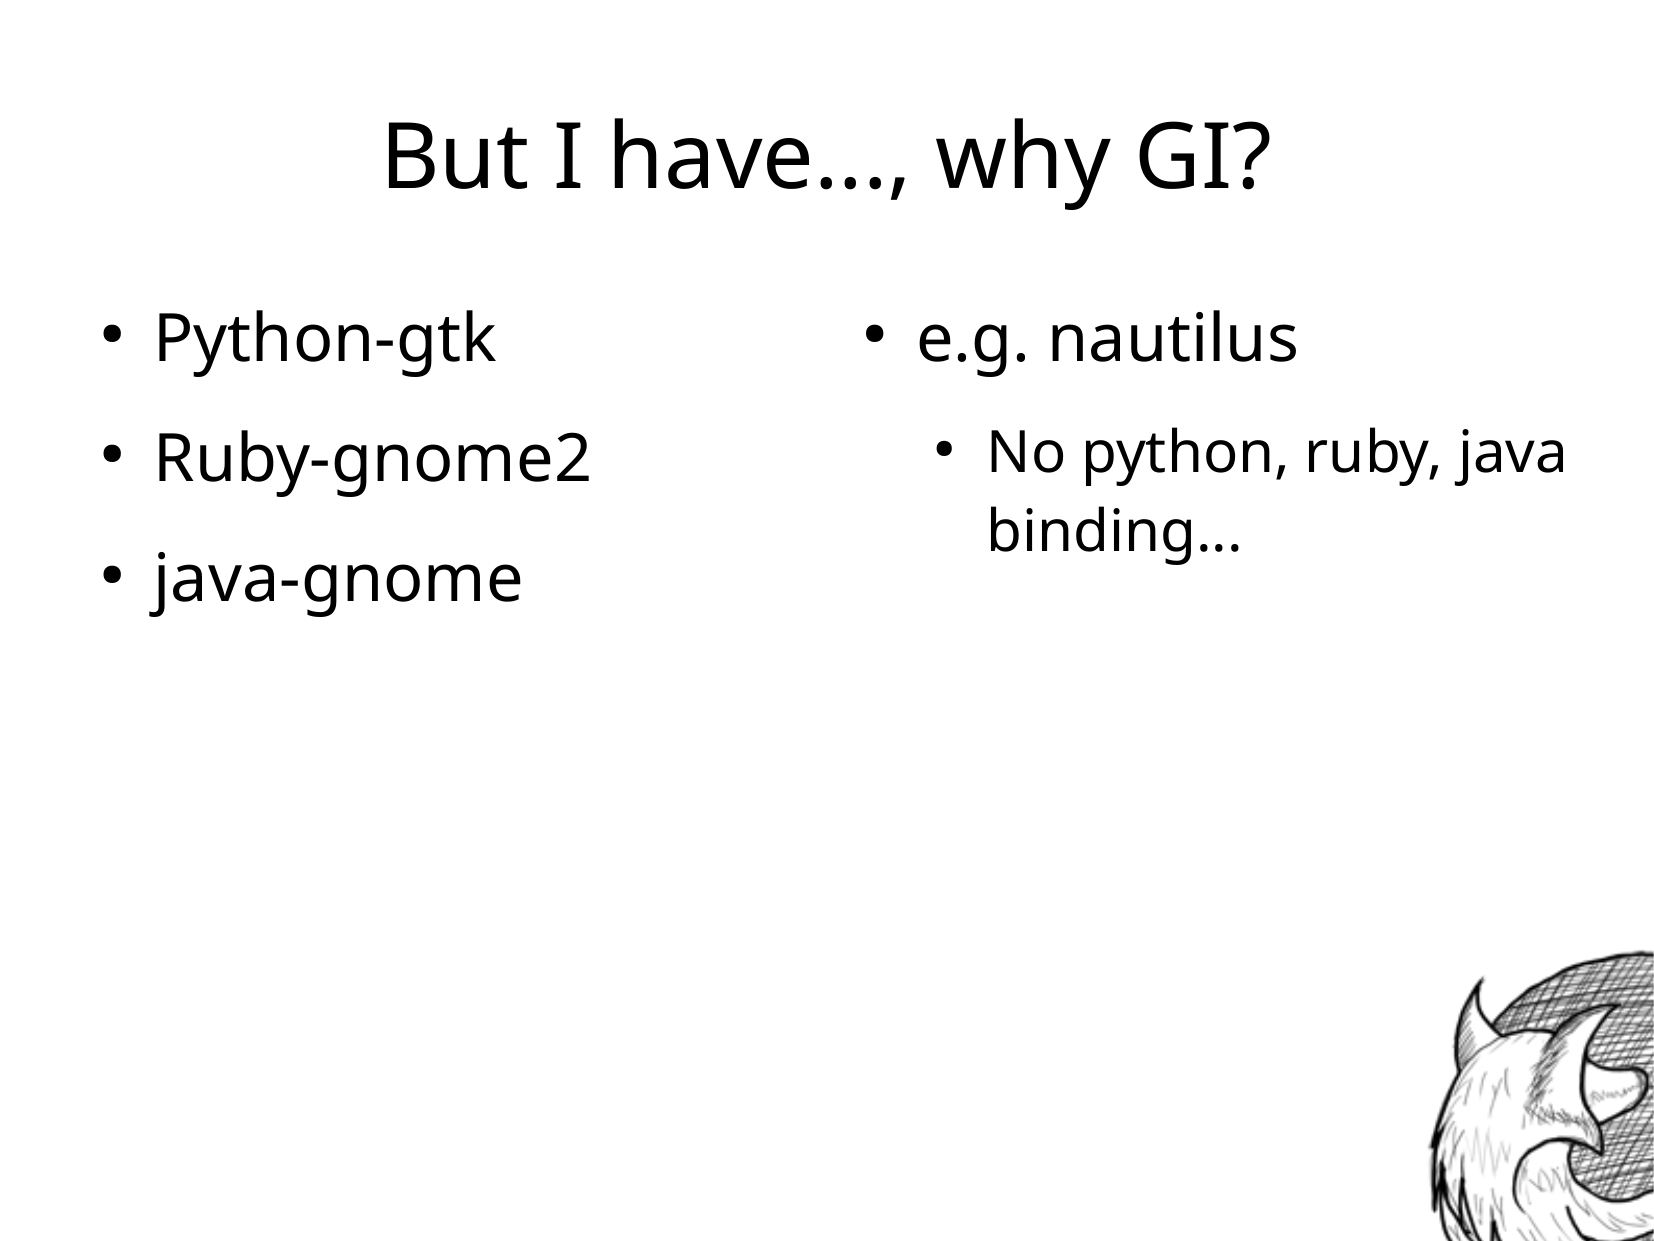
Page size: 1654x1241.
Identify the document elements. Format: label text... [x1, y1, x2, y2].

title But I have..., why GI? [82, 49, 1571, 257]
list e.g. nautilus No python, ruby, java binding... [845, 290, 1572, 1109]
list Python-gtk Ruby-gnome2 java-gnome [82, 290, 809, 1109]
picture [1386, 915, 1654, 1241]
